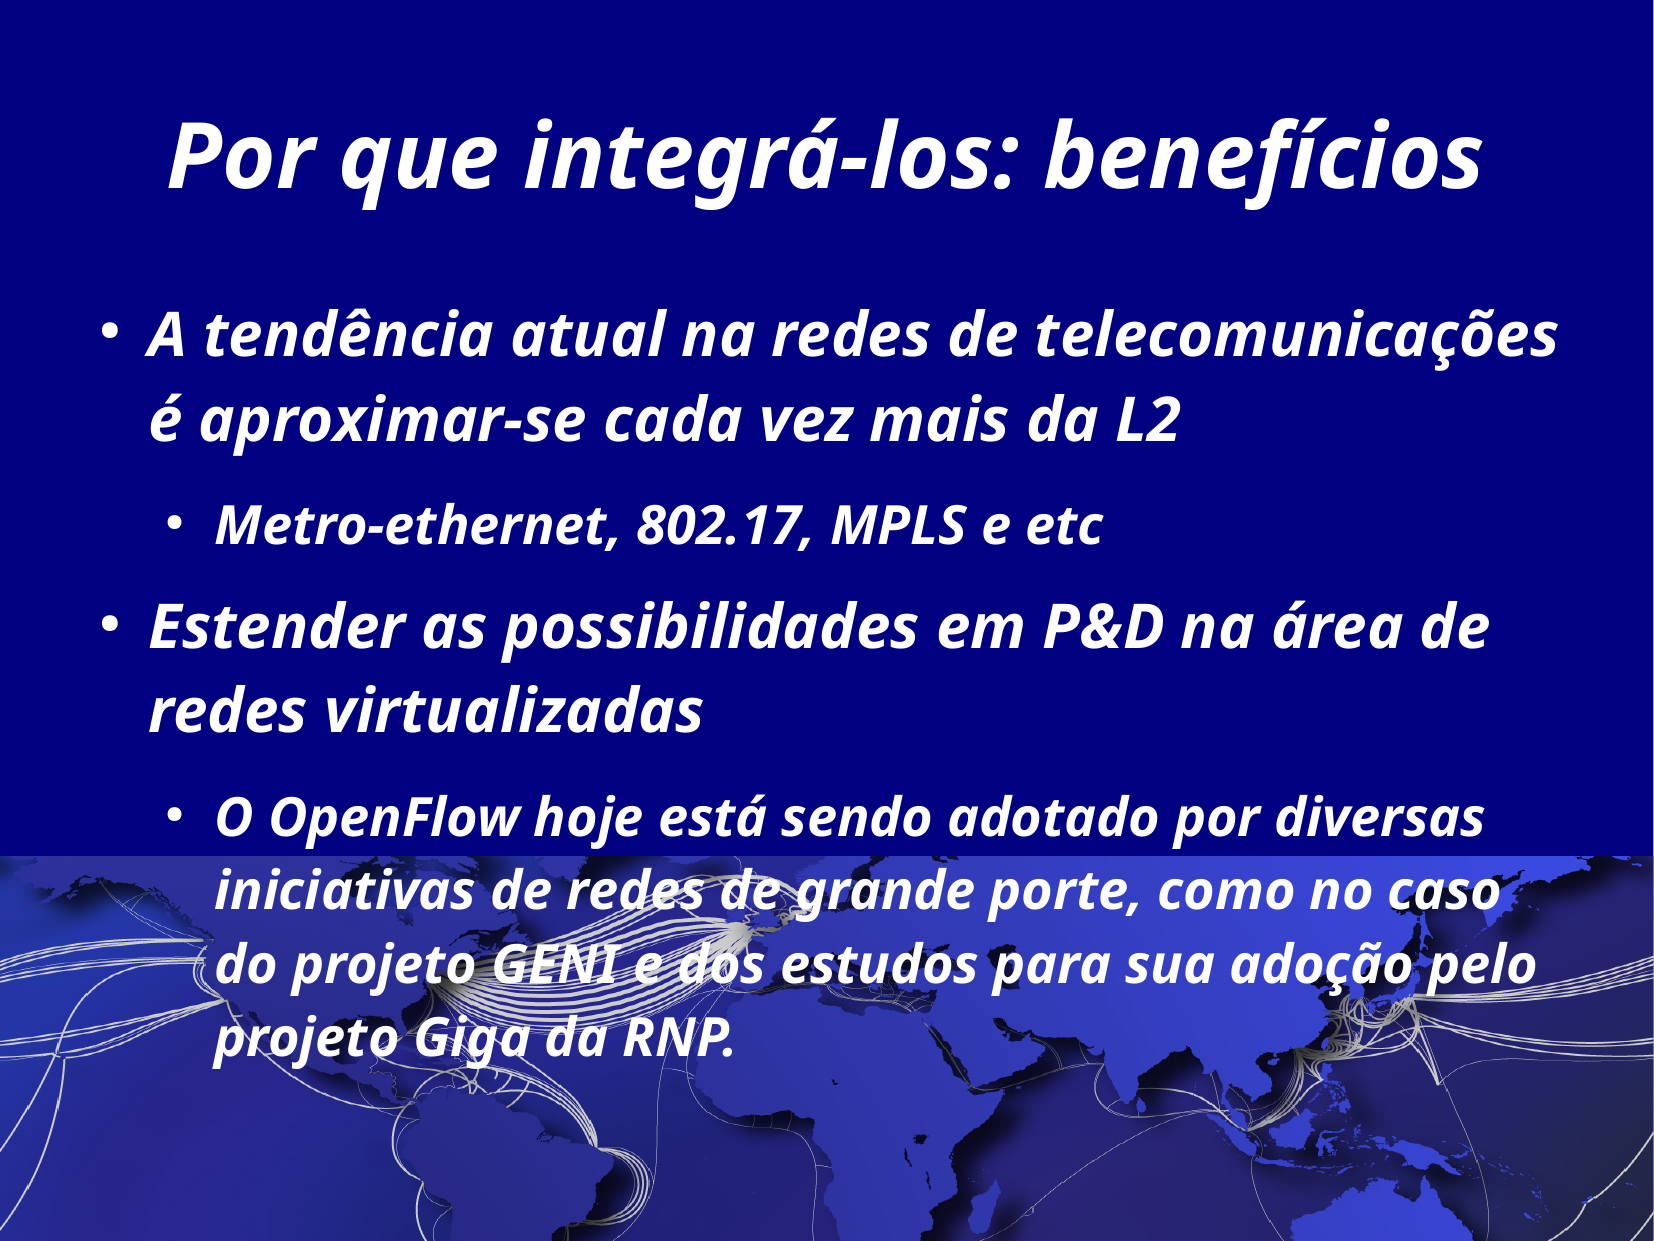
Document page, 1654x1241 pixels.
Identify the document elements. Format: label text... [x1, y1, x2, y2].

list A tendência atual na redes de telecomunicações é aproximar-se cada vez mais da L2 Metro-ethernet, 802.17, MPLS e etc Estender as possibilidades em P&D na área de redes virtualizadas O OpenFlow hoje está sendo adotado por diversas iniciativas de redes de grande porte, como no caso do projeto GENI e dos estudos para sua adoção pelo projeto Giga da RNP. [82, 290, 1571, 1109]
title Por que integrá-los: benefícios [82, 56, 1571, 250]
picture [0, 856, 1654, 1241]
